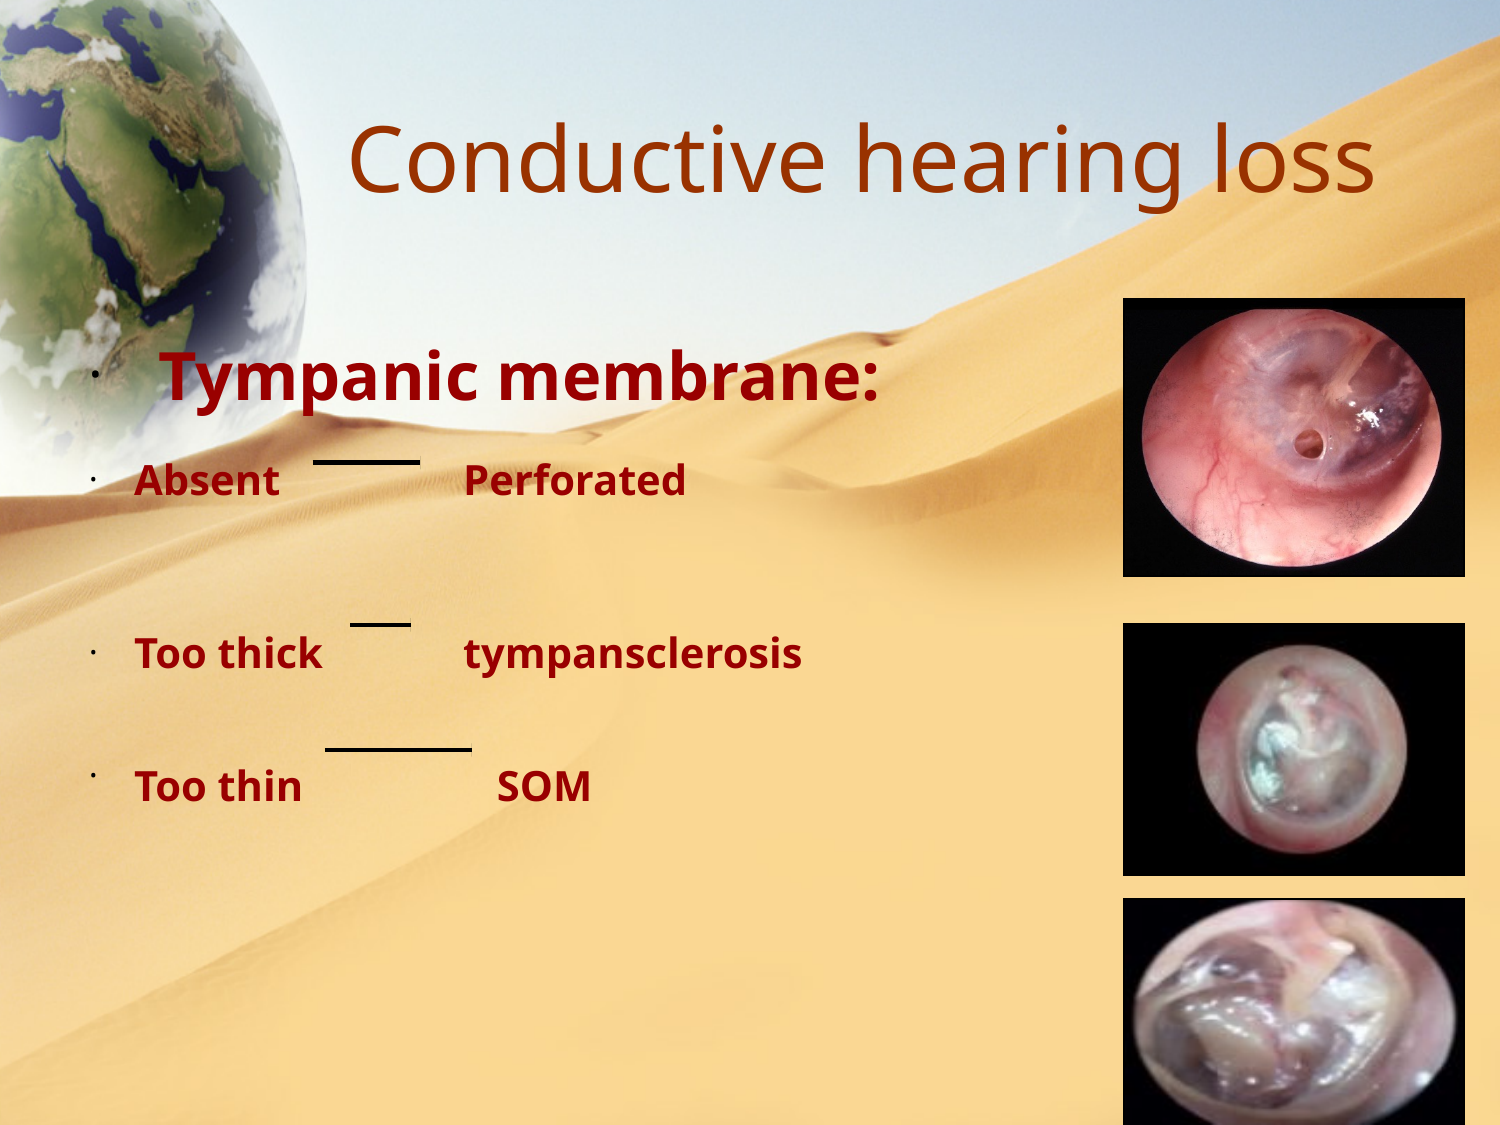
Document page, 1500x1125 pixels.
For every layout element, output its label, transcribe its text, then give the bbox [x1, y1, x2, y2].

picture [0, 0, 1500, 1125]
text_box Conductive hearing loss [225, 87, 1500, 276]
picture [1125, 624, 1463, 874]
text_box Tympanic membrane: Absent Perforated Too thick tympansclerosis Too thin SOM [75, 312, 1438, 1038]
picture [1125, 299, 1463, 576]
picture [1125, 900, 1463, 1125]
